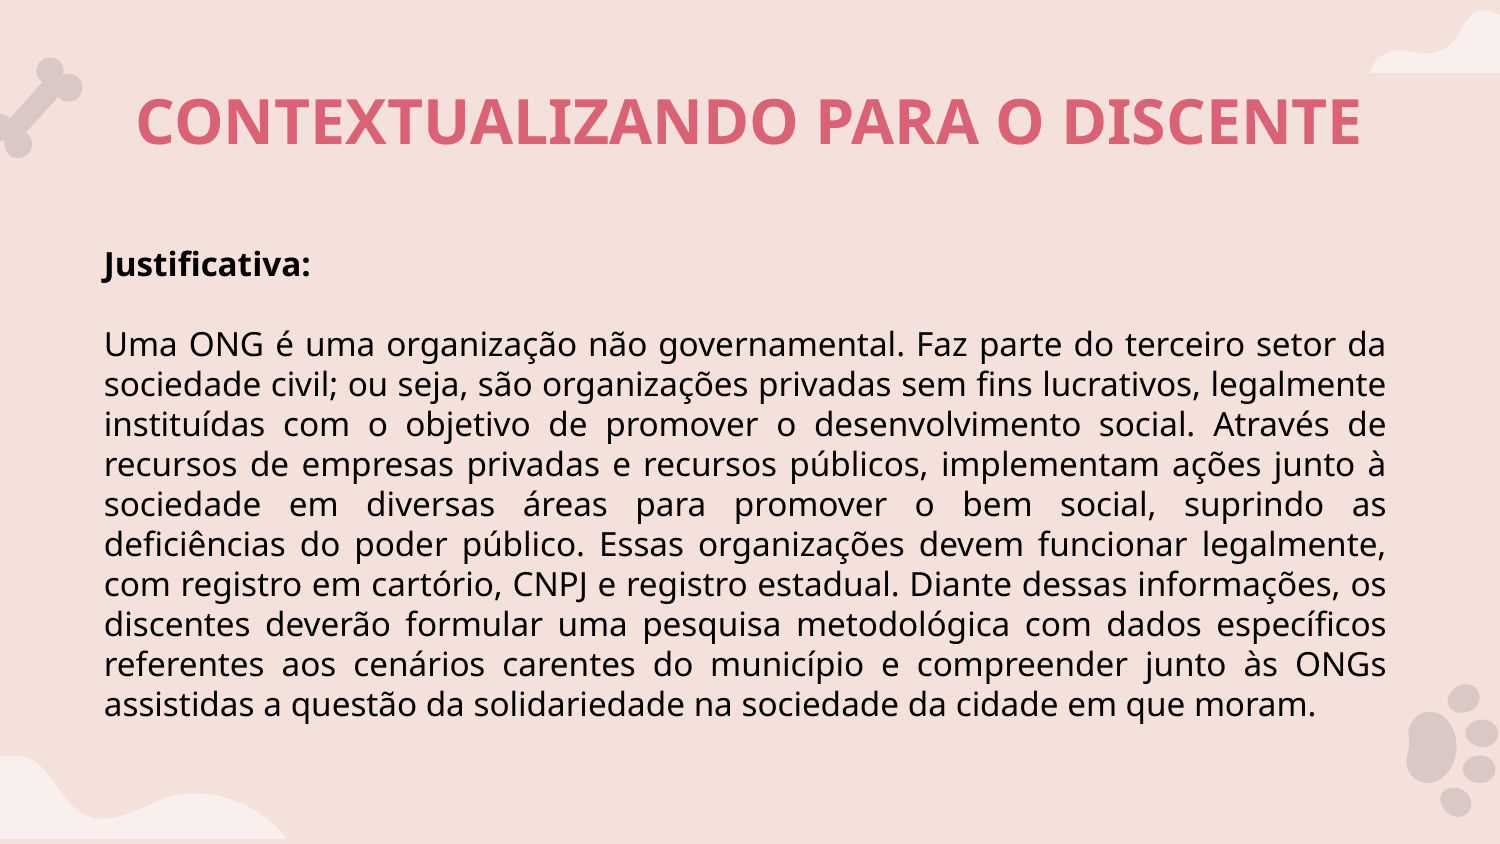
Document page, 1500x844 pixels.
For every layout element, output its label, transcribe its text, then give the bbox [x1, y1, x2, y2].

list Justificativa: Uma ONG é uma organização não governamental. Faz parte do terceiro setor da sociedade civil; ou seja, são organizações privadas sem fins lucrativos, legalmente instituídas com o objetivo de promover o desenvolvimento social. Através de recursos de empresas privadas e recursos públicos, implementam ações junto à sociedade em diversas áreas para promover o bem social, suprindo as deficiências do poder público. Essas organizações devem funcionar legalmente, com registro em cartório, CNPJ e registro estadual. Diante dessas informações, os discentes deverão formular uma pesquisa metodológica com dados específicos referentes aos cenários carentes do município e compreender junto às ONGs assistidas a questão da solidariedade na sociedade da cidade em que moram. [64, 136, 1404, 755]
title CONTEXTUALIZANDO PARA O DISCENTE [118, 72, 1382, 136]
